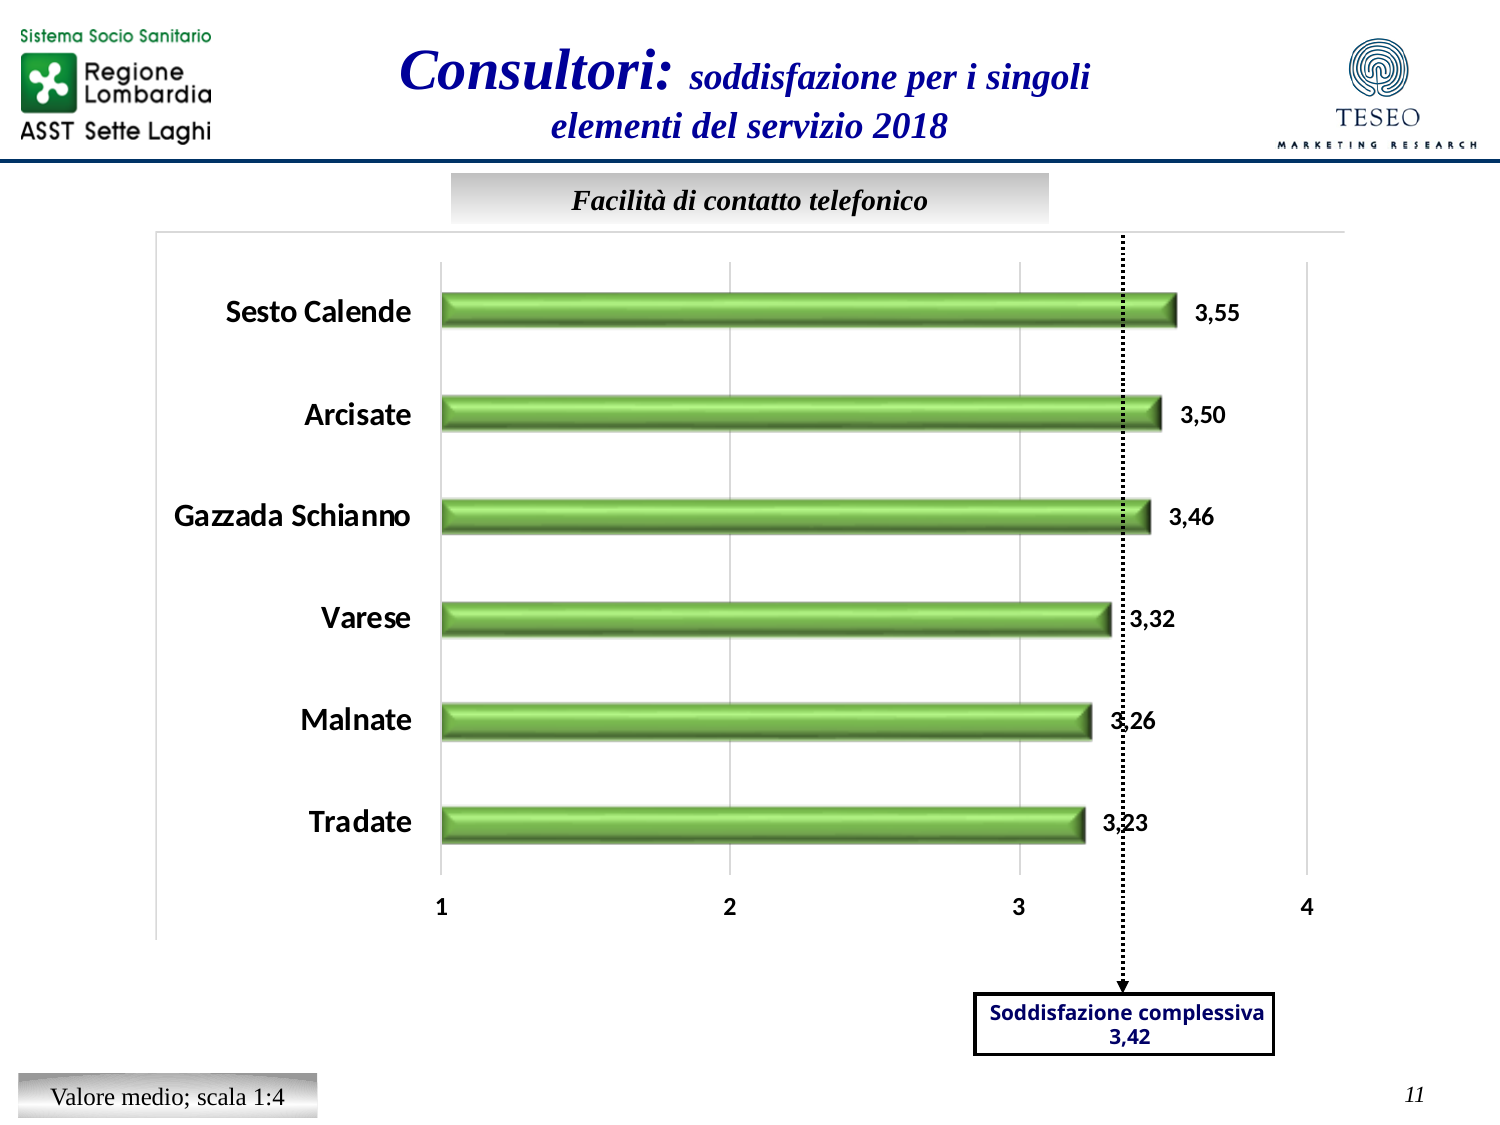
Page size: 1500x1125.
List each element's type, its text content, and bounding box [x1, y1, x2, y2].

picture [1294, 30, 1481, 149]
picture [155, 230, 1345, 940]
text_box Soddisfazione complessiva 3,42 [974, 993, 1274, 1055]
text_box Facilità di contatto telefonico [451, 173, 1049, 224]
picture [21, 26, 206, 148]
text_box Consultori: soddisfazione per i singoli elementi del servizio 2018 [206, 25, 1294, 151]
text_box Valore medio; scala 1:4 [18, 1073, 318, 1118]
